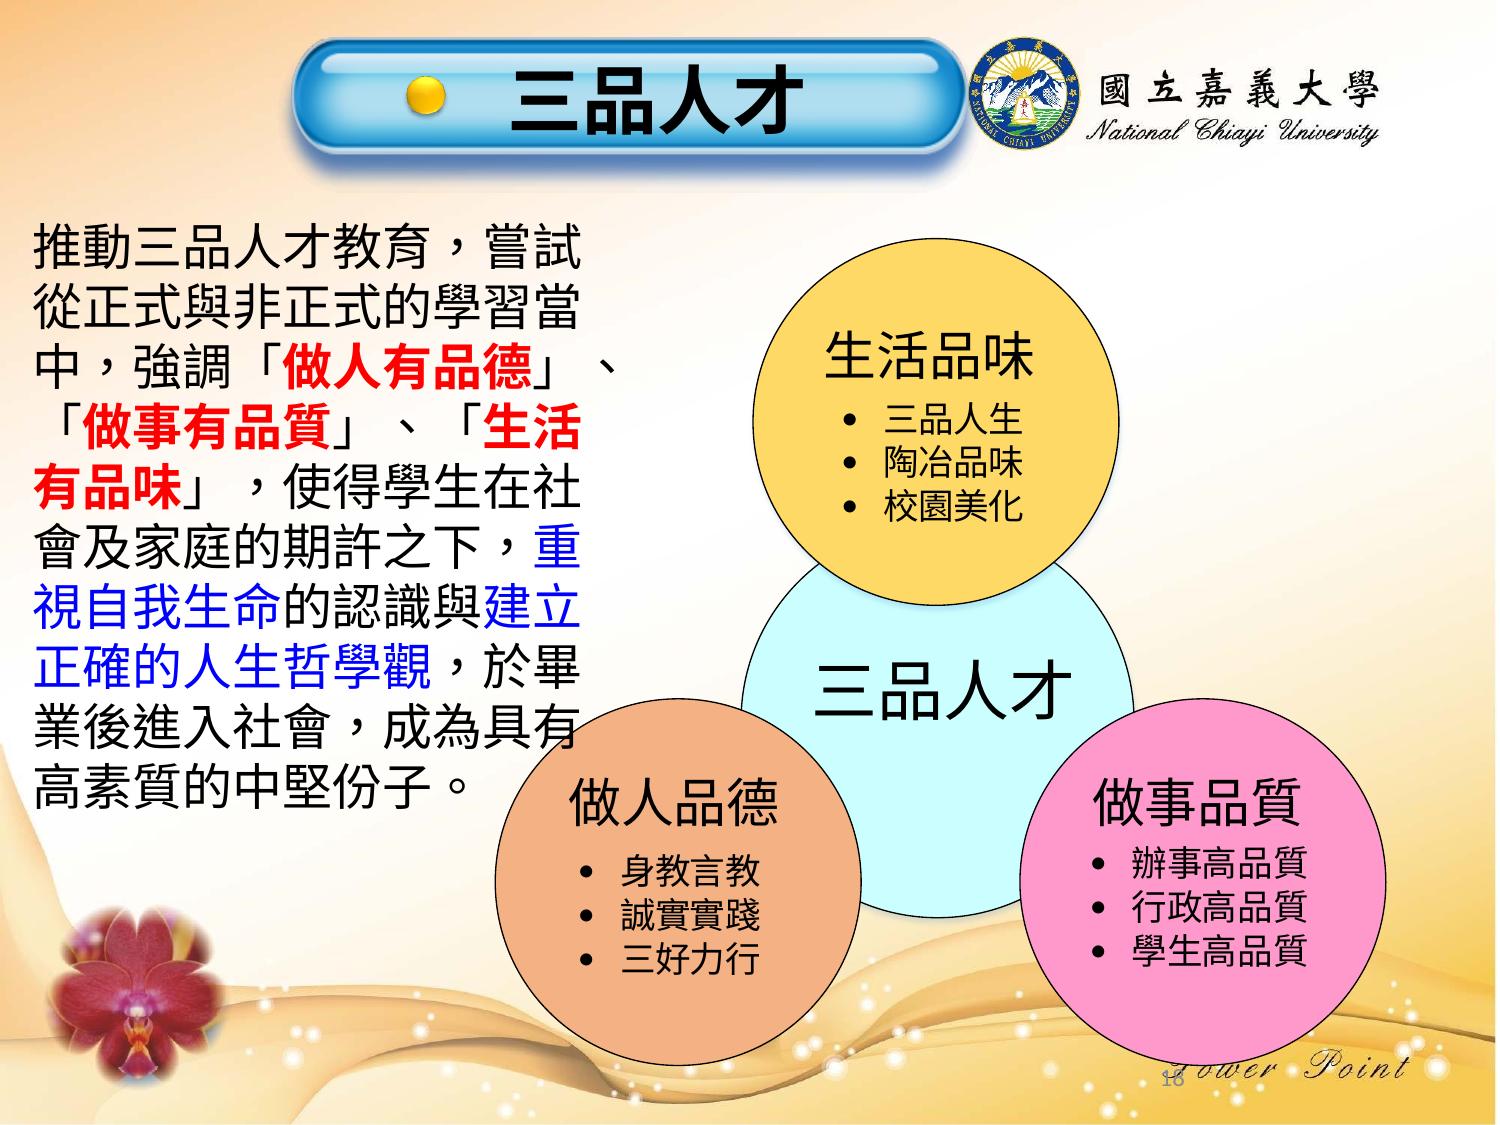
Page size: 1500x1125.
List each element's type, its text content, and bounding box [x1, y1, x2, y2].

text_box 推動三品人才教育，嘗試從正式與非正式的學習當中，強調「做人有品德」、「做事有品質」、「生活有品味」，使得學生在社會及家庭的期許之下，重視自我生命的認識與建立正確的人生哲學觀，於畢業後進入社會，成為具有高素質的中堅份子。 [18, 208, 630, 823]
text_box 18 [1144, 1046, 1495, 1107]
text_box 三品人才 [294, 45, 913, 152]
picture [277, 37, 983, 193]
chart [431, 231, 1456, 1096]
